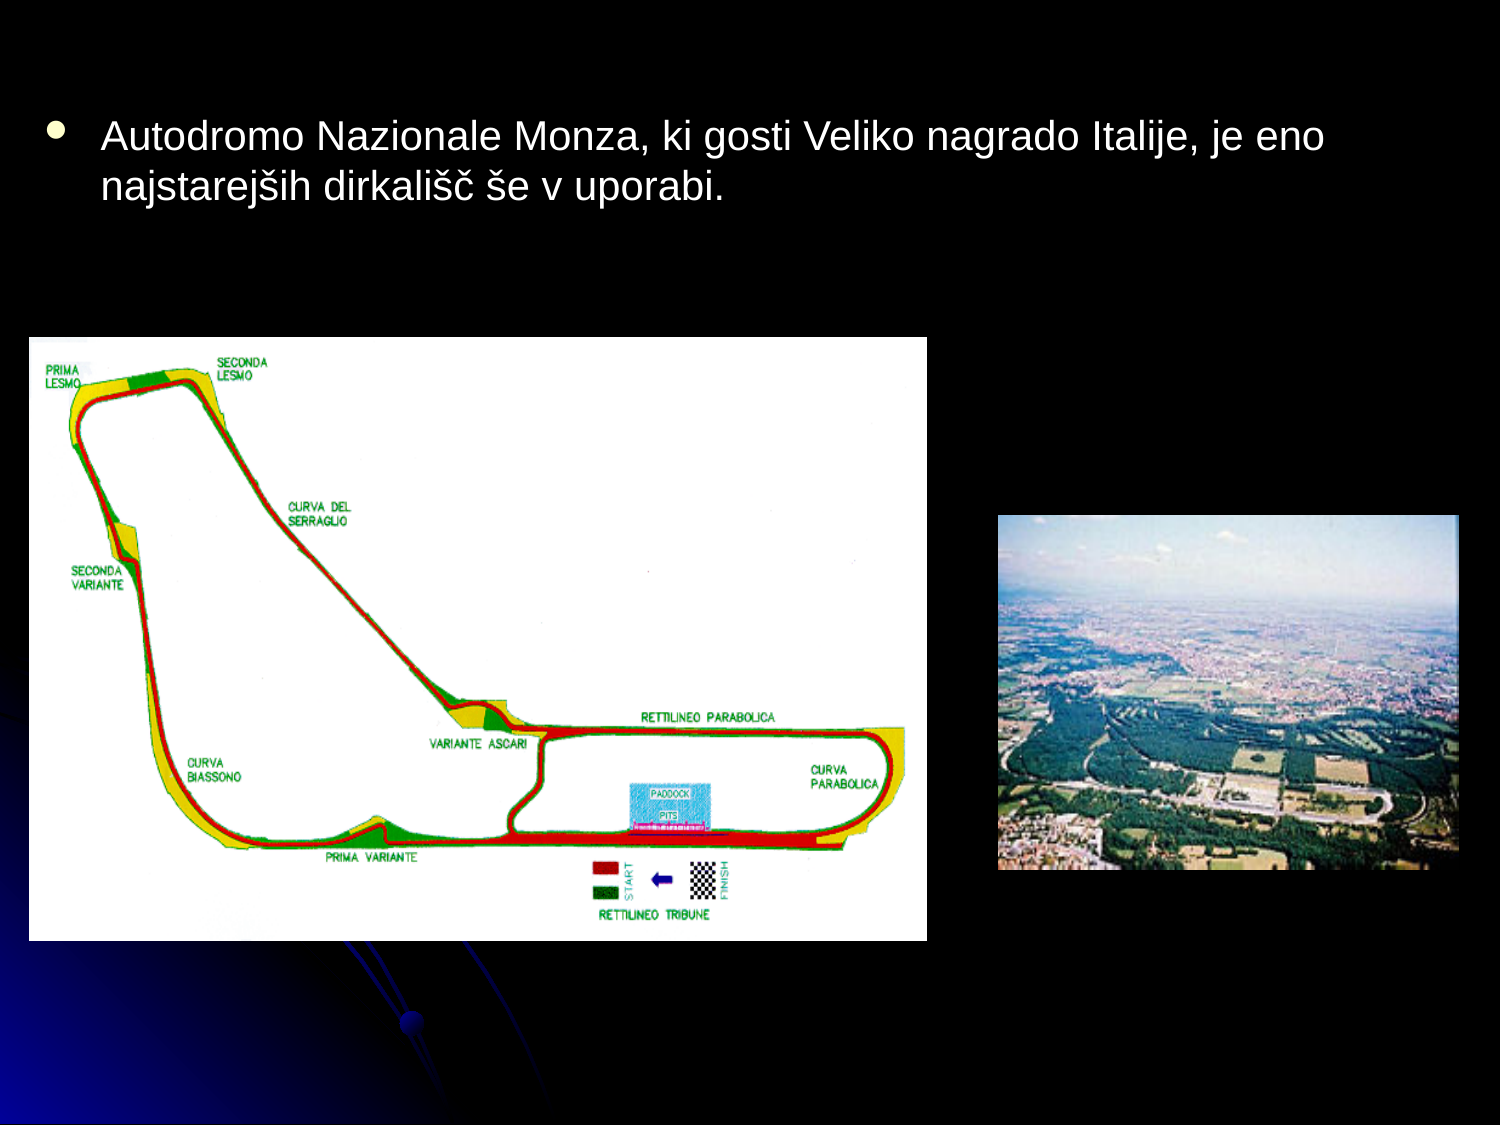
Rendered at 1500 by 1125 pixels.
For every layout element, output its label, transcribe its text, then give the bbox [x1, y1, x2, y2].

picture [998, 515, 1459, 870]
list Autodromo Nazionale Monza, ki gosti Veliko nagrado Italije, je eno najstarejših dirkališč še v uporabi. [29, 42, 1459, 1083]
picture [29, 337, 927, 941]
